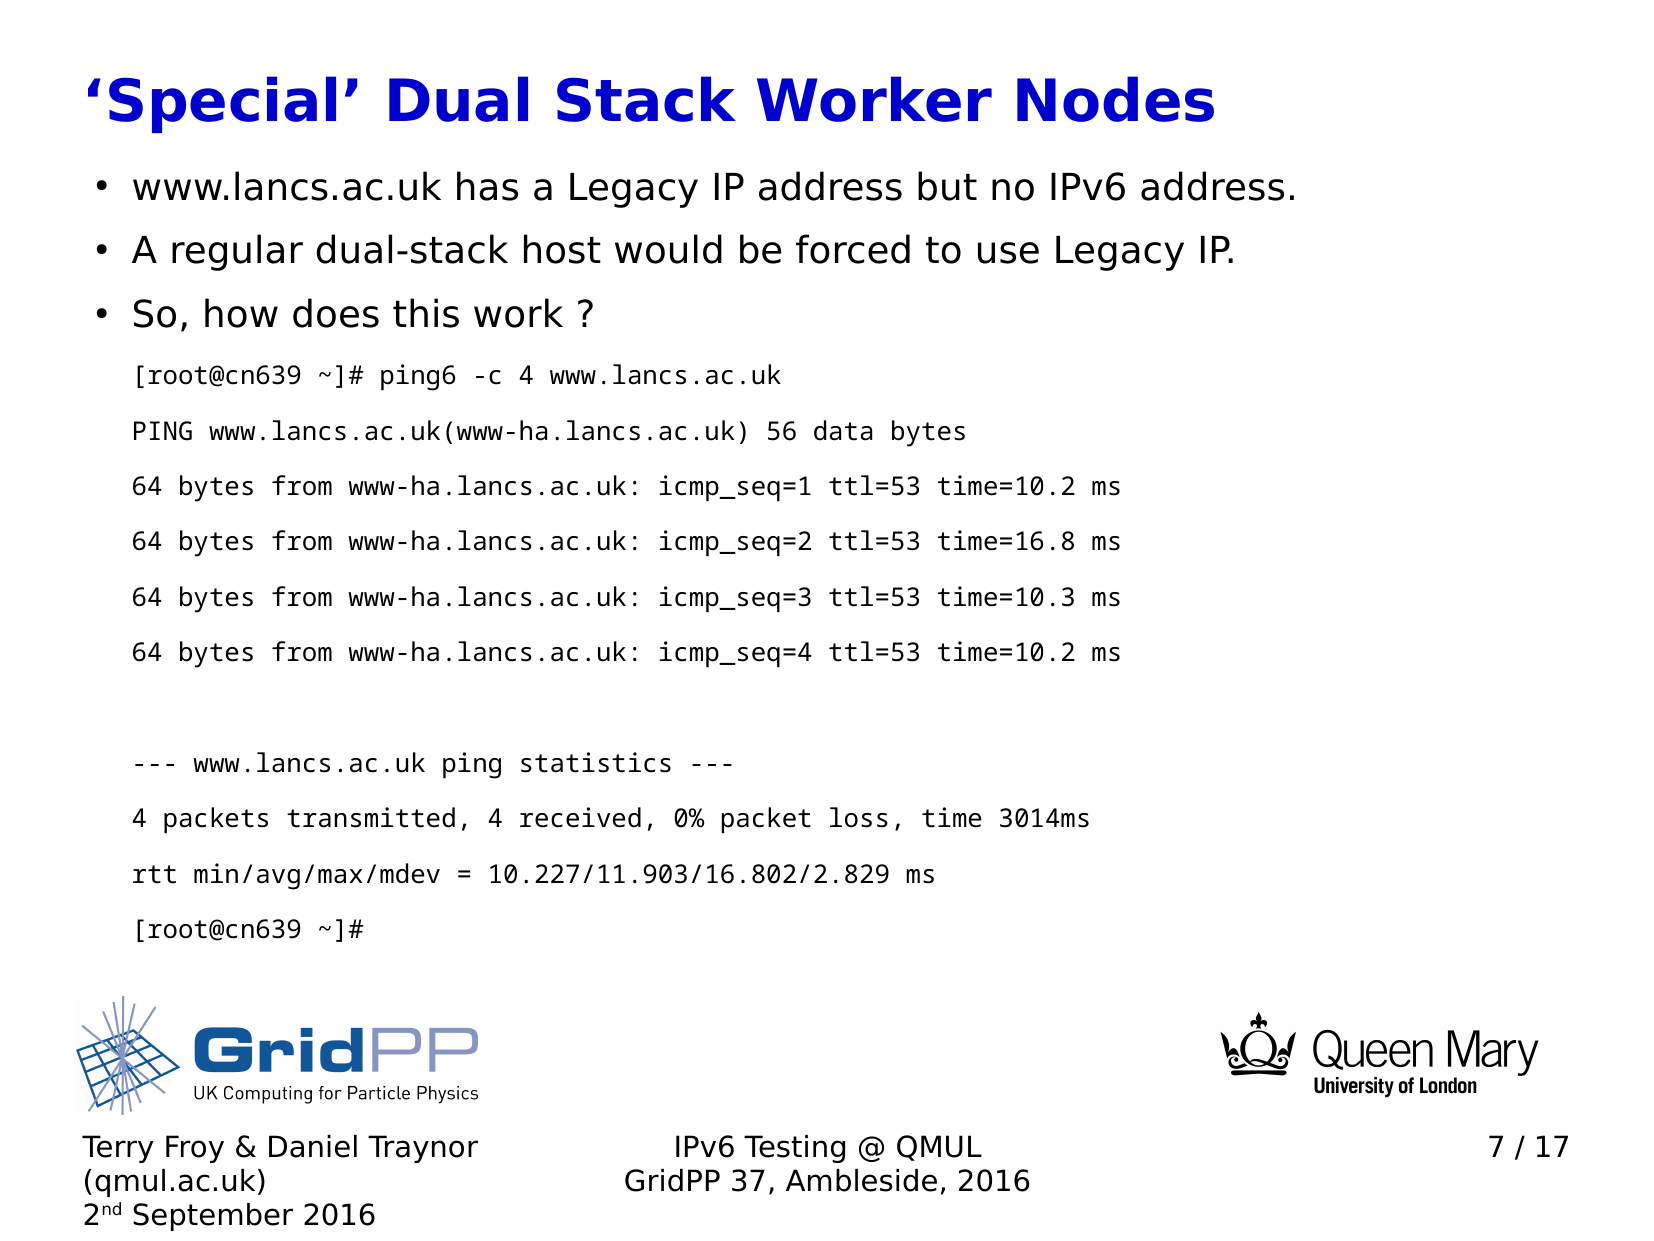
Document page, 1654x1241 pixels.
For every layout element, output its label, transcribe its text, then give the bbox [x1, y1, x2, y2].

list www.lancs.ac.uk has a Legacy IP address but no IPv6 address. A regular dual-stack host would be forced to use Legacy IP. So, how does this work ? [root@cn639 ~]# ping6 -c 4 www.lancs.ac.uk PING www.lancs.ac.uk(www-ha.lancs.ac.uk) 56 data bytes 64 bytes from www-ha.lancs.ac.uk: icmp_seq=1 ttl=53 time=10.2 ms 64 bytes from www-ha.lancs.ac.uk: icmp_seq=2 ttl=53 time=16.8 ms 64 bytes from www-ha.lancs.ac.uk: icmp_seq=3 ttl=53 time=10.3 ms 64 bytes from www-ha.lancs.ac.uk: icmp_seq=4 ttl=53 time=10.2 ms --- www.lancs.ac.uk ping statistics --- 4 packets transmitted, 4 received, 0% packet loss, time 3014ms rtt min/avg/max/mdev = 10.227/11.903/16.802/2.829 ms [root@cn639 ~]# [82, 165, 1571, 957]
title ‘Special’ Dual Stack Worker Nodes [82, 49, 1571, 154]
